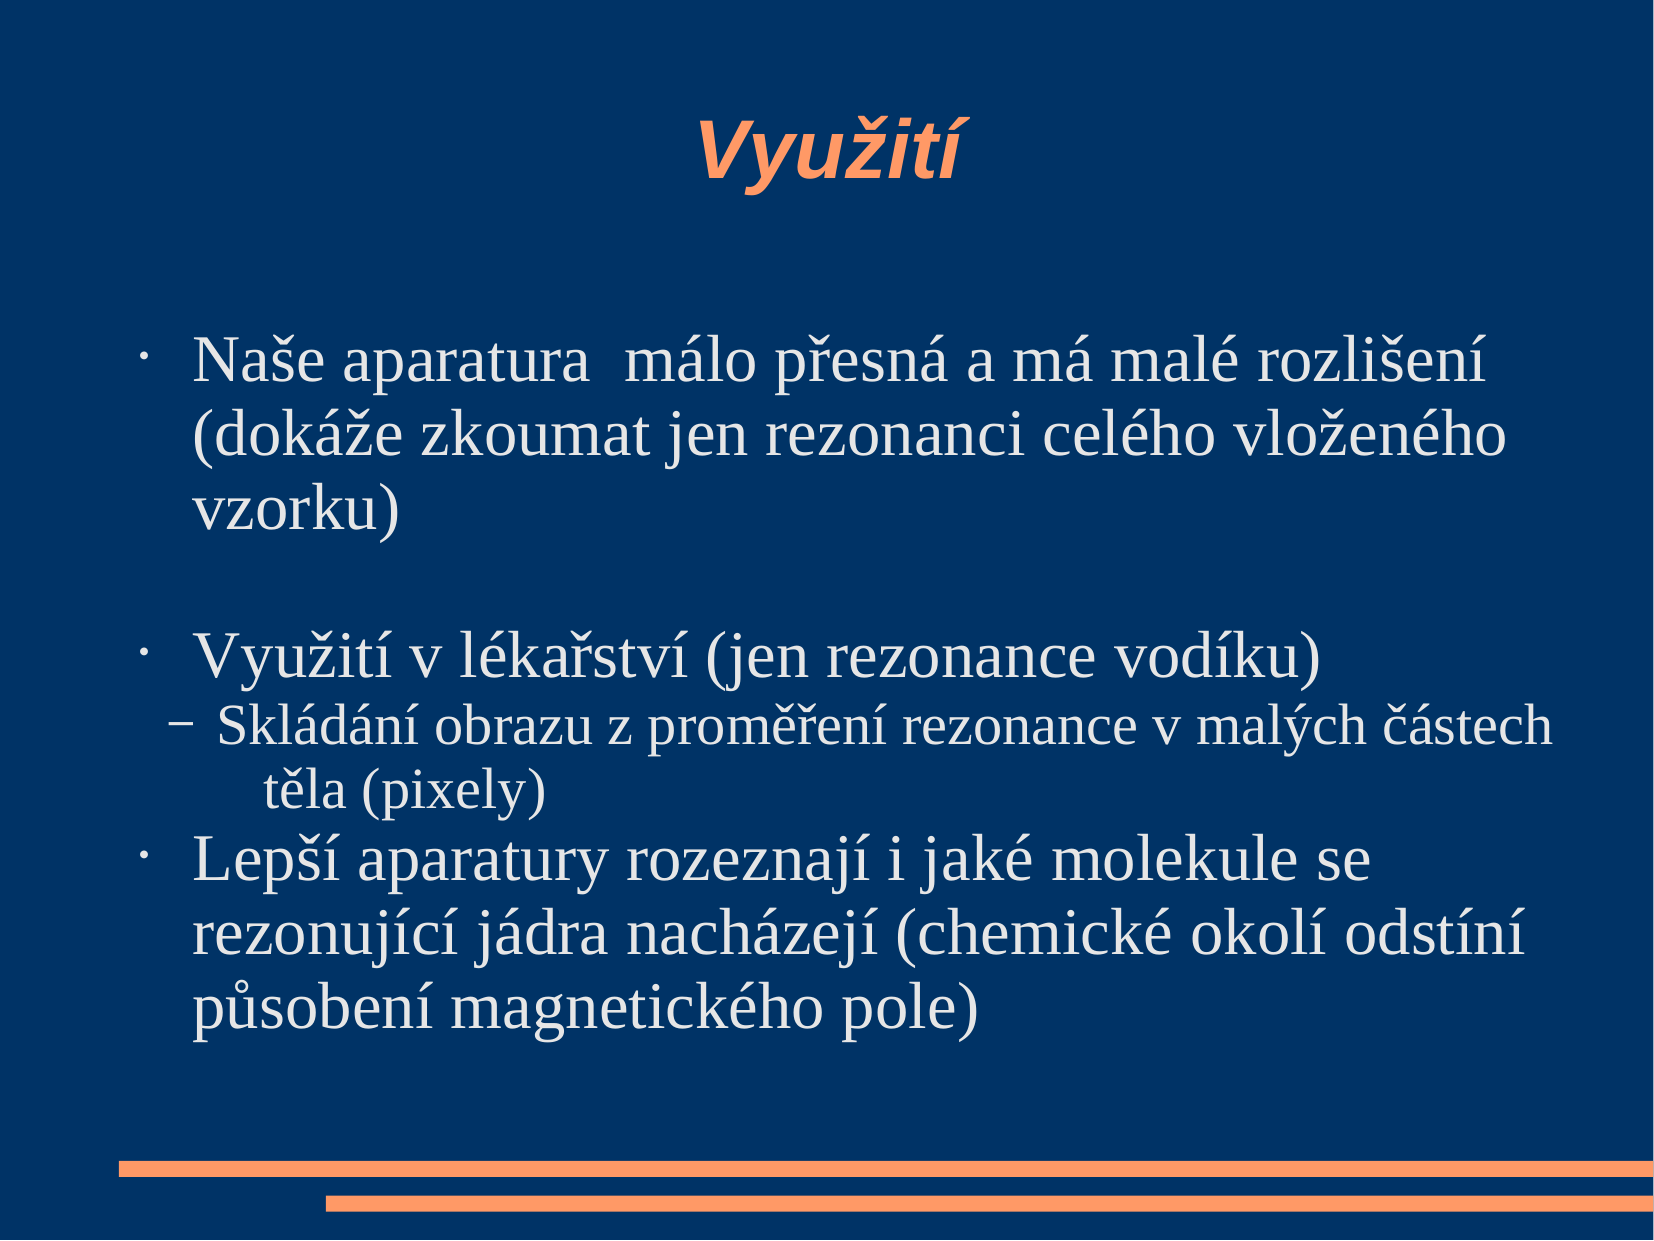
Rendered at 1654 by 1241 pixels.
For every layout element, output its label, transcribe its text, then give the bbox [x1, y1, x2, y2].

list Naše aparatura málo přesná a má malé rozlišení (dokáže zkoumat jen rezonanci celého vloženého vzorku) Využití v lékařství (jen rezonance vodíku) Skládání obrazu z proměření rezonance v malých částech těla (pixely) Lepší aparatury rozeznají i jaké molekule se rezonující jádra nacházejí (chemické okolí odstíní působení magnetického pole) [121, 322, 1561, 1118]
title Využití [121, 53, 1534, 247]
